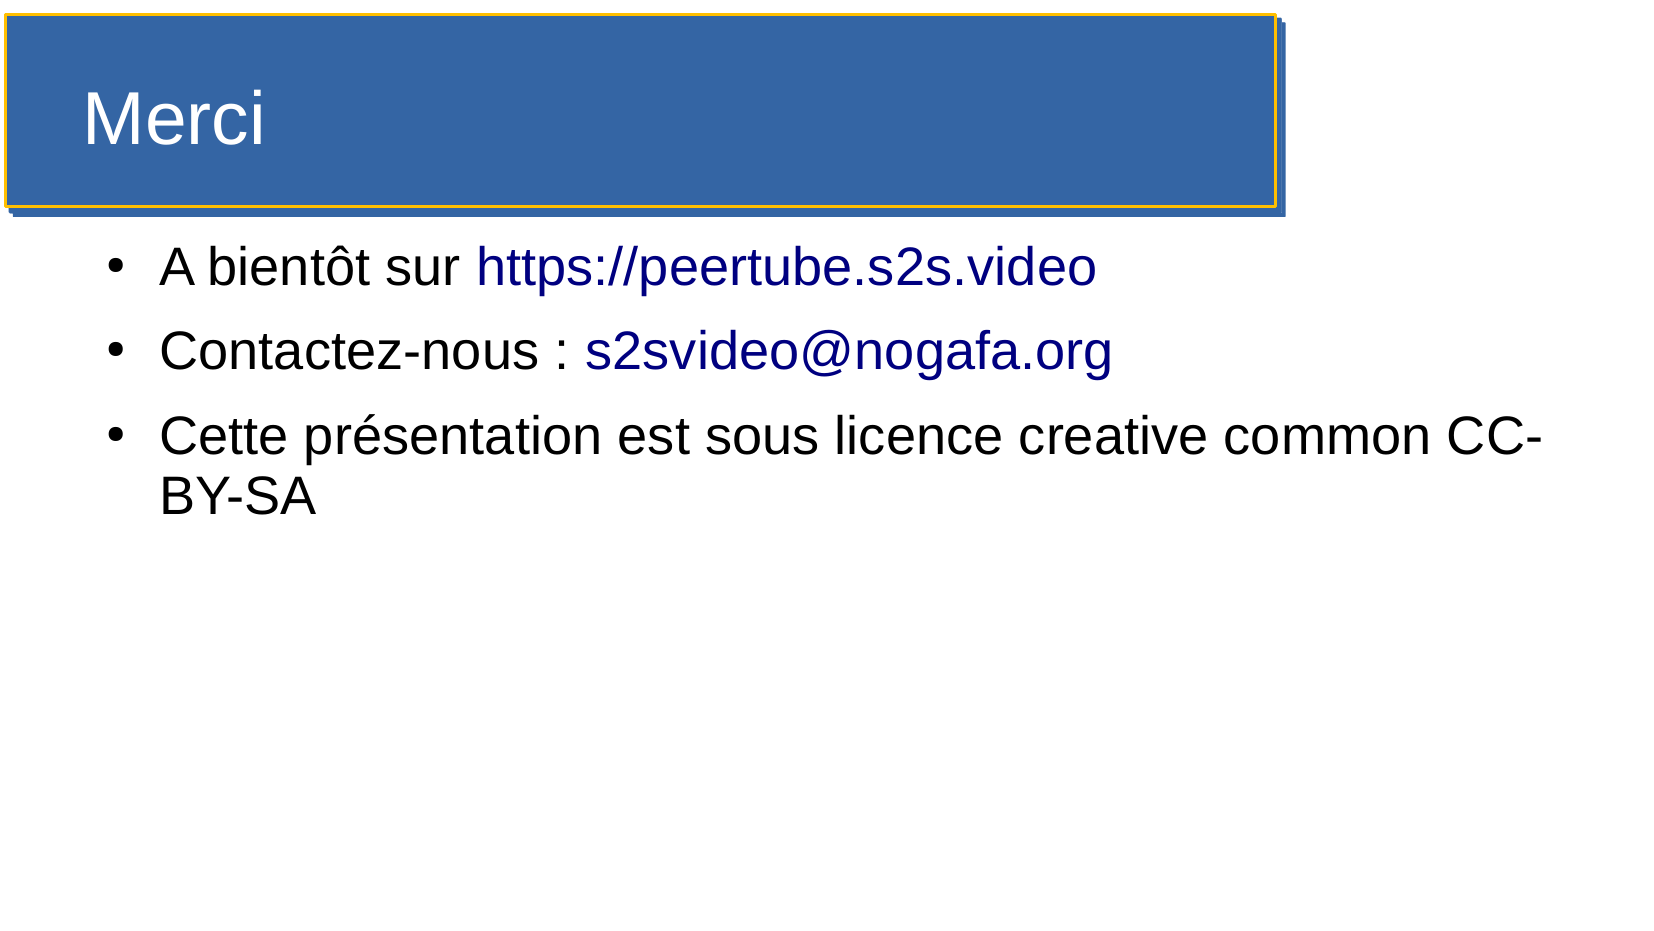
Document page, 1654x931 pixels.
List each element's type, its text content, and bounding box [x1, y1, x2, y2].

list A bientôt sur https://peertube.s2s.video Contactez-nous : s2svideo@nogafa.org Cette présentation est sous licence creative common CC-BY-SA [88, 236, 1565, 798]
title Merci [82, 44, 1235, 192]
